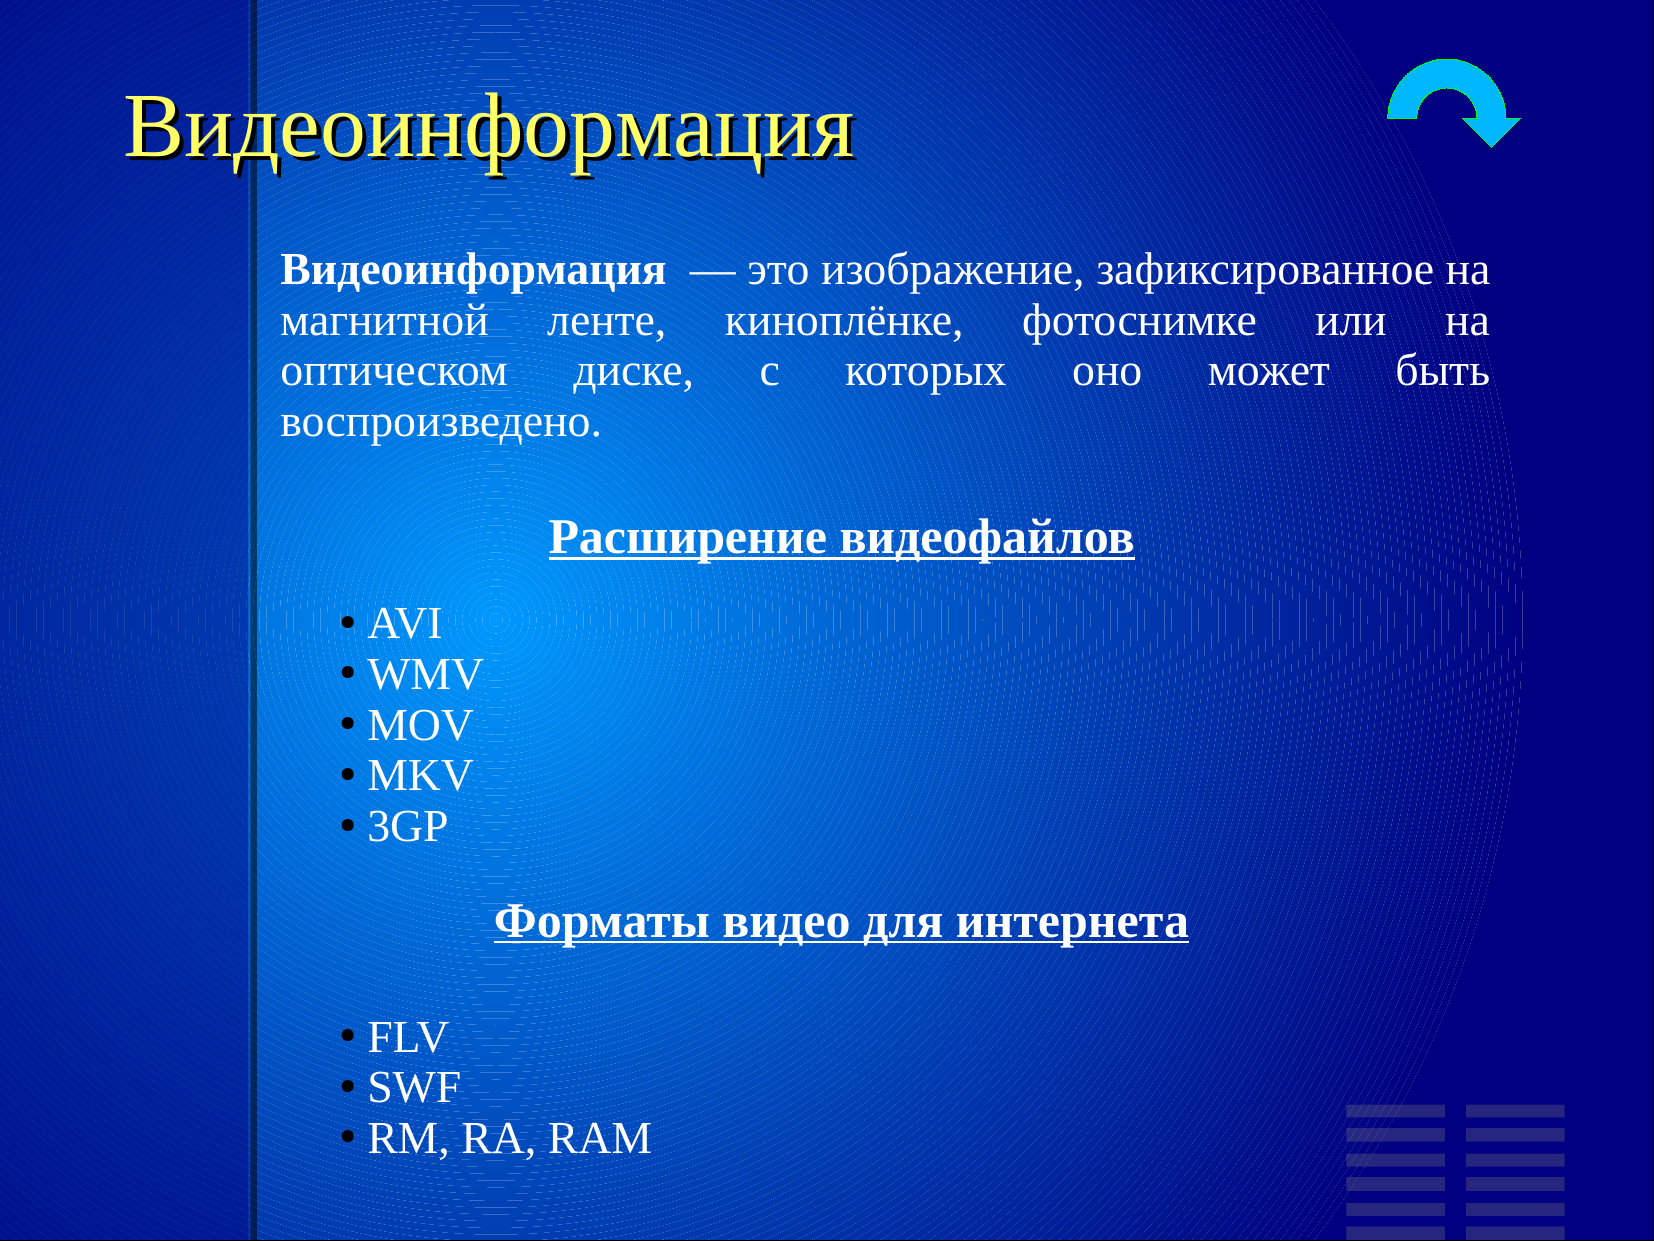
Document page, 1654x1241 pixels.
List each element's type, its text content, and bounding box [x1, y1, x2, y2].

text_box [1387, 59, 1521, 148]
text_box Форматы видео для интернета [413, 885, 1270, 958]
text_box Расширение видеофайлов [442, 501, 1241, 574]
title Видеоинформация [123, 29, 1536, 222]
text_box FLV SWF RM, RA, RAM [324, 1003, 709, 1172]
text_box AVI WMV MOV MKV 3GP [324, 590, 945, 861]
text_box Видеоинформация — это изображение, зафиксированное на магнитной ленте, киноплёнке, фотоснимке или на оптическом диске, с которых оно может быть воспроизведено. [265, 236, 1506, 457]
